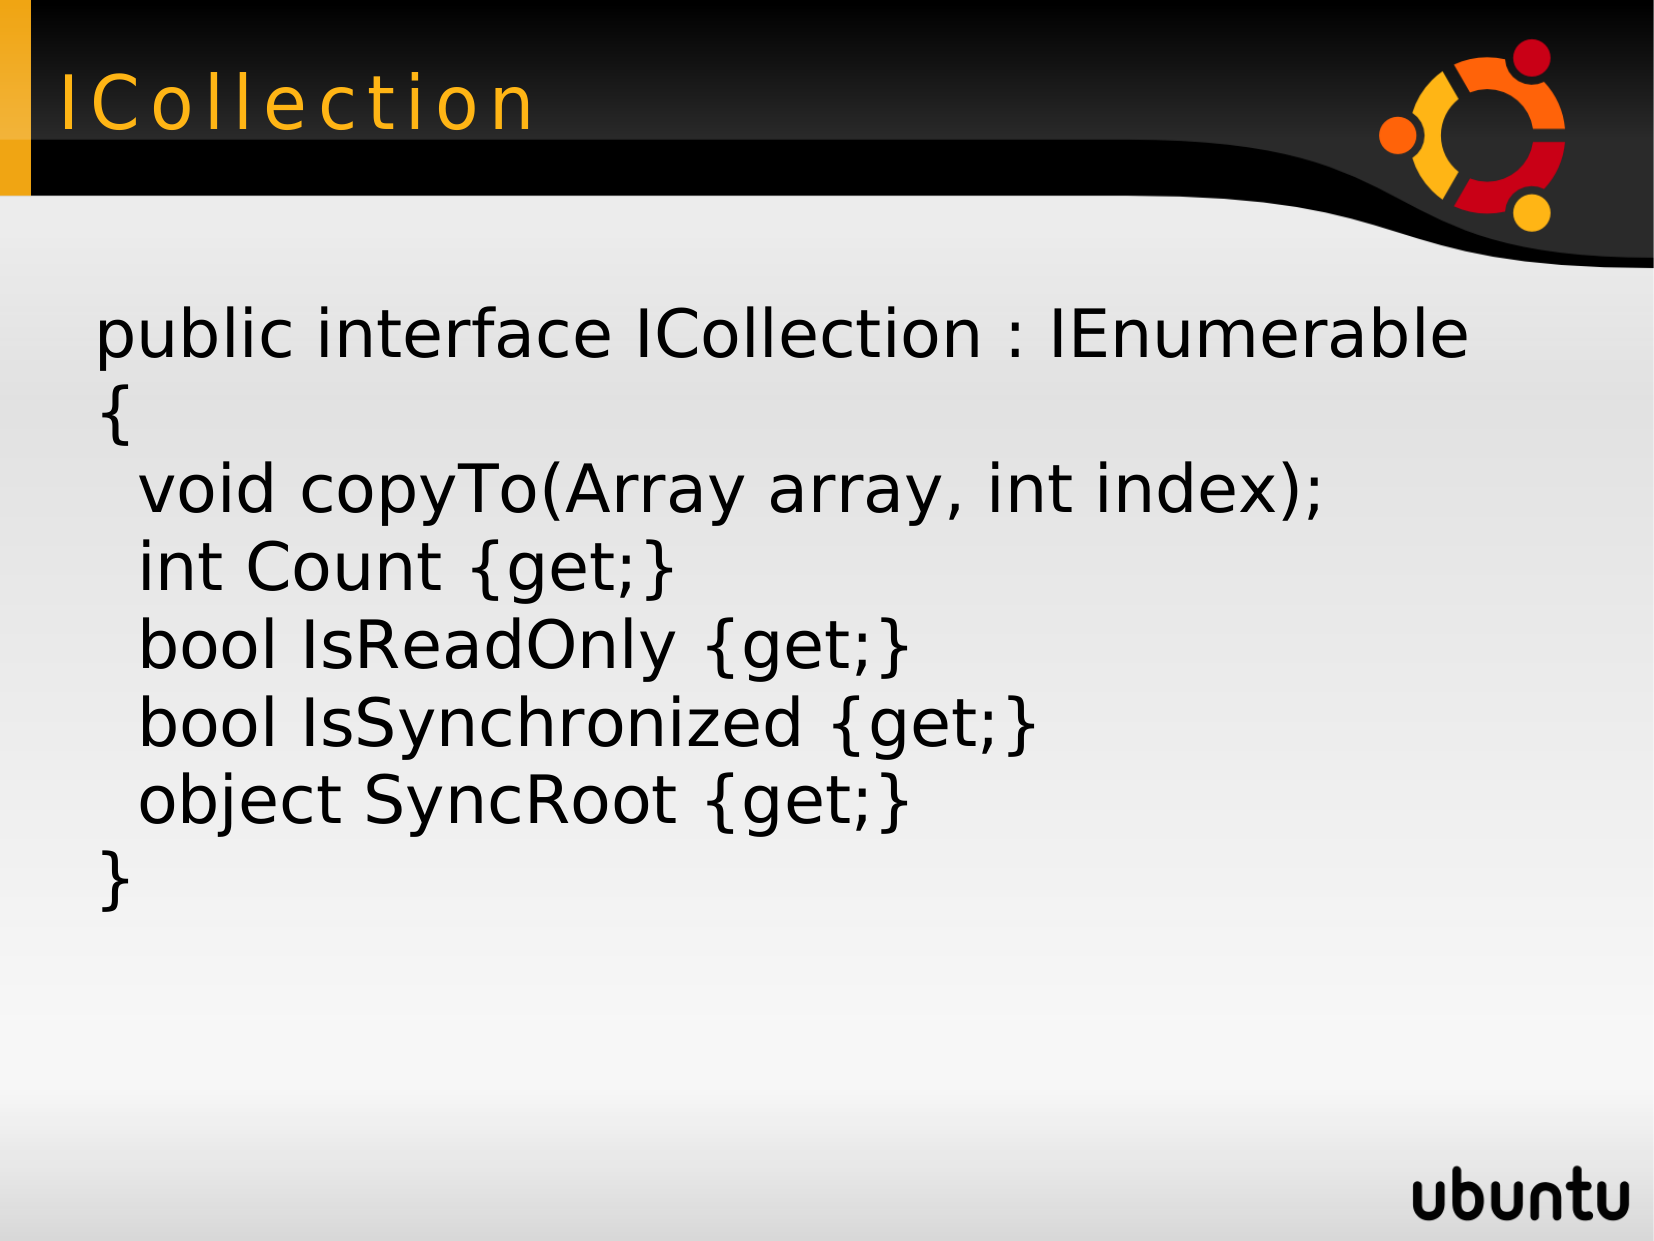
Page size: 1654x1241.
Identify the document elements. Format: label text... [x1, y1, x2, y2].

title ICollection [59, 36, 1270, 171]
picture [0, 0, 1654, 1241]
list public interface ICollection : IEnumerable { void copyTo(Array array, int index); int Count {get;} bool IsReadOnly {get;} bool IsSynchronized {get;} object SyncRoot {get;} } [76, 295, 1565, 1114]
